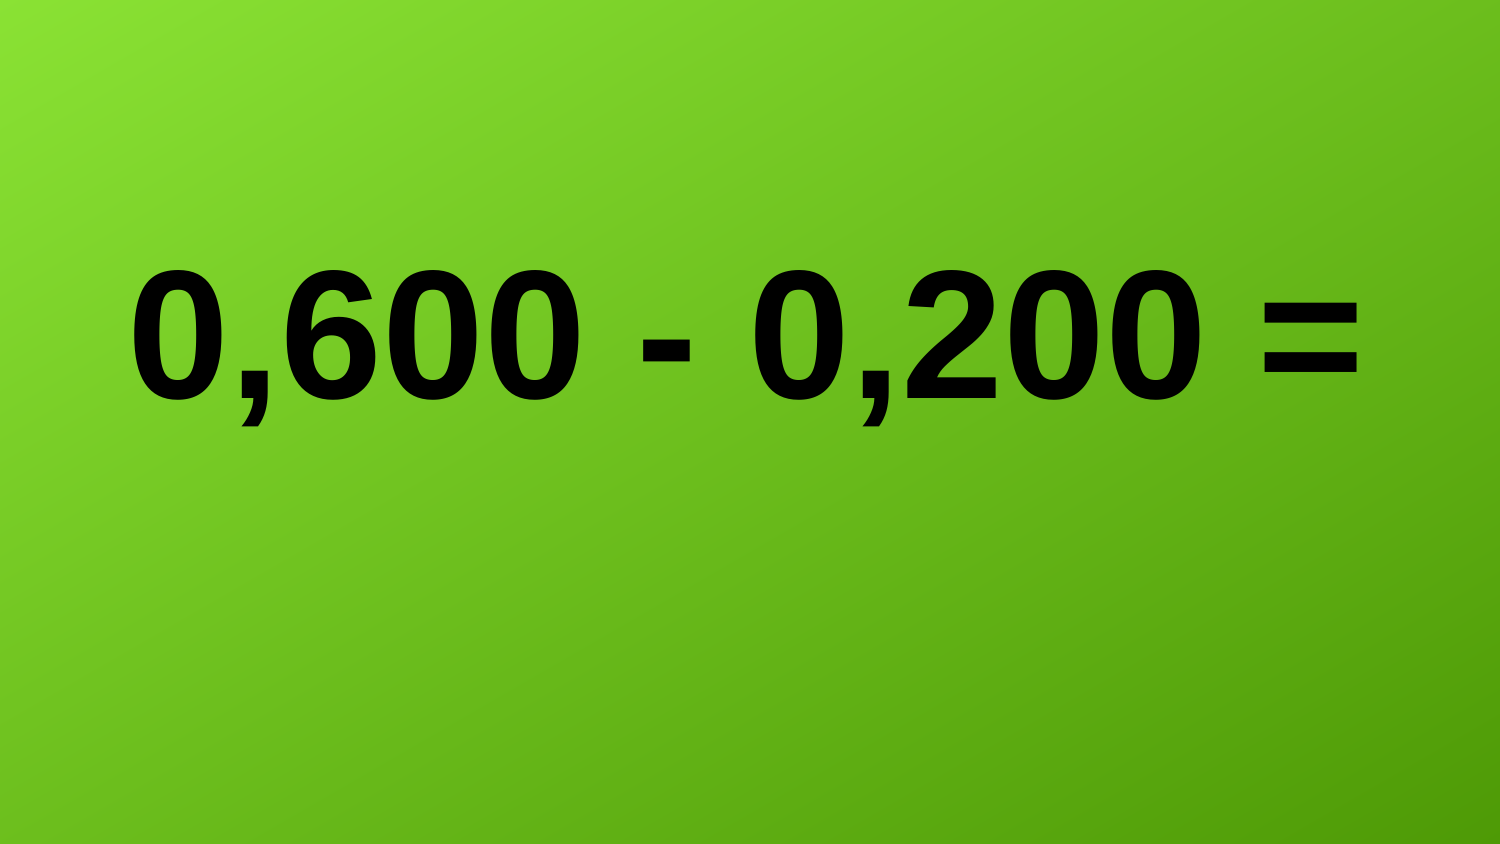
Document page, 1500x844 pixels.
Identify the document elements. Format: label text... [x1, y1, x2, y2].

title 0,600 - 0,200 = [112, 259, 1388, 450]
